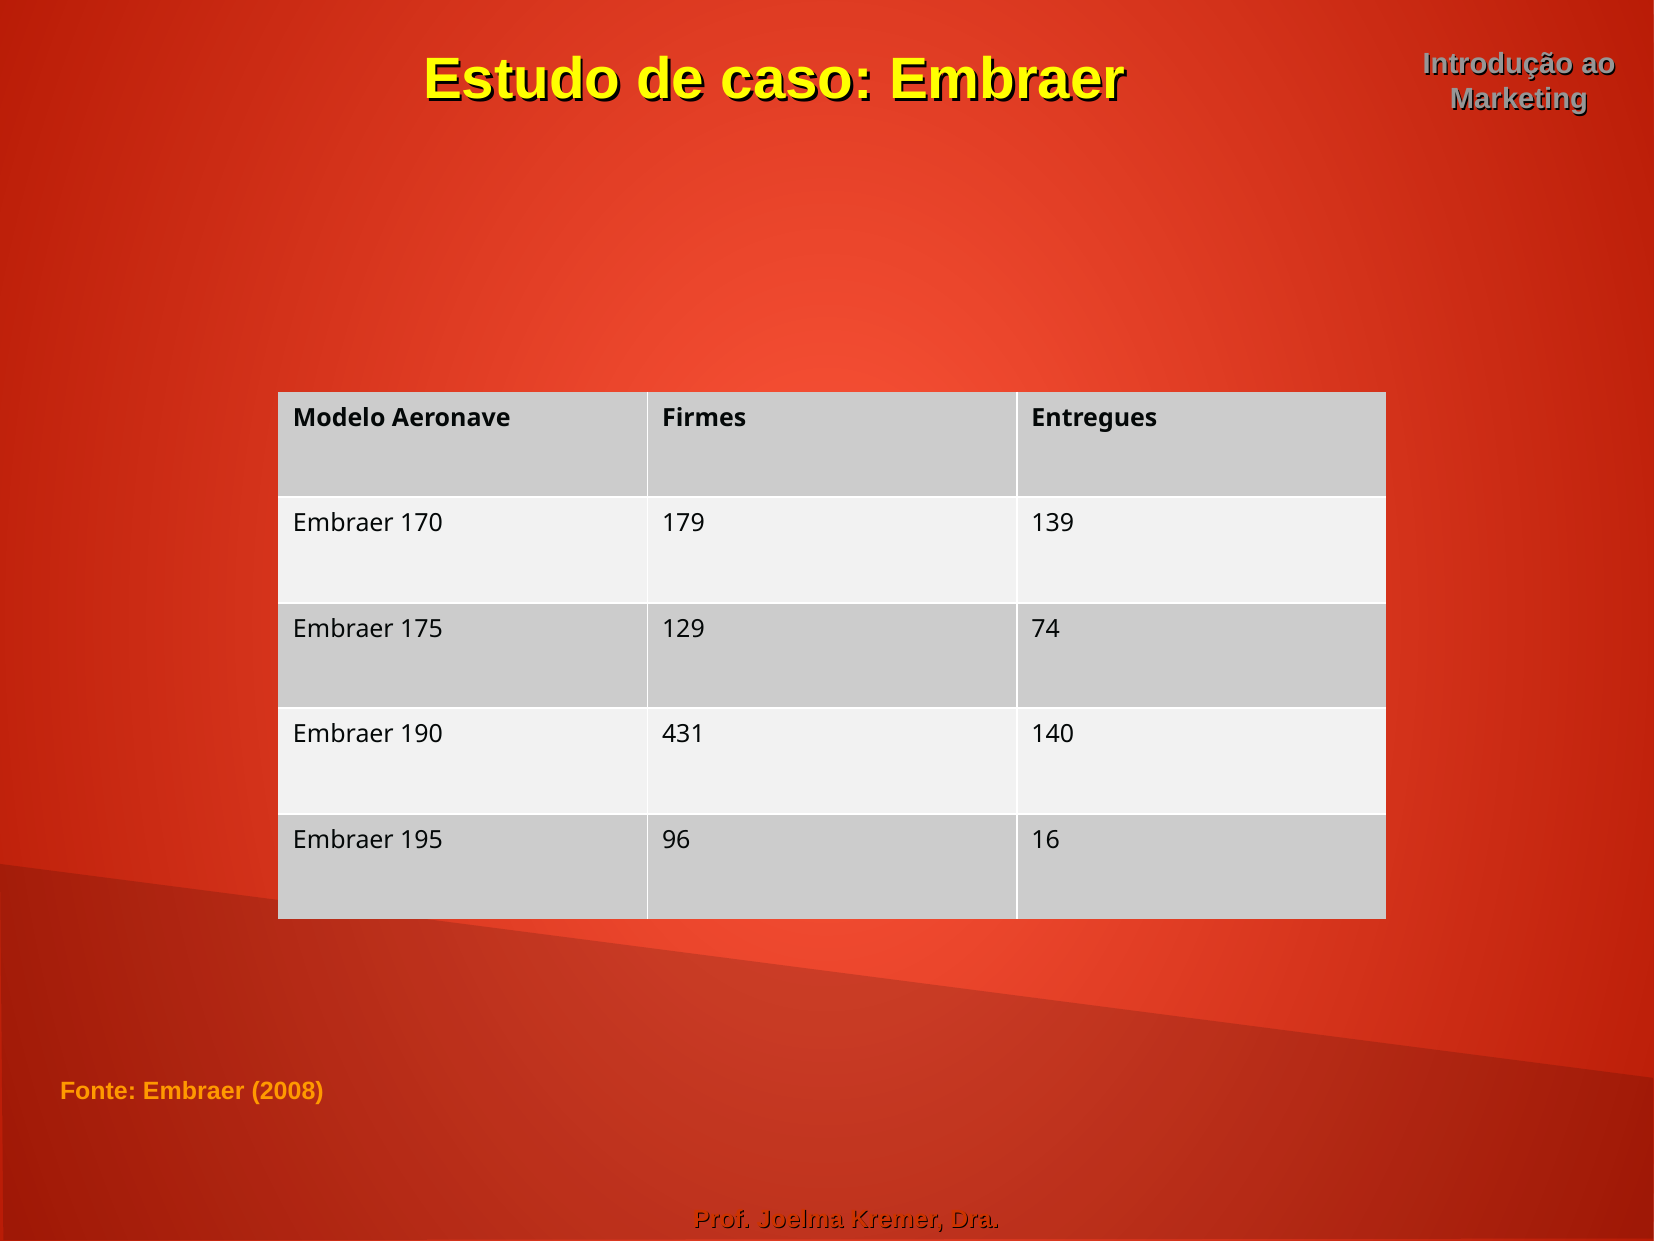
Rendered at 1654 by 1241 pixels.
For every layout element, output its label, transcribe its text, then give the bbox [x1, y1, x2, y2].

text_box Fonte: Embraer (2008) [45, 1012, 593, 1143]
table_header Firmes [648, 392, 1016, 496]
table_cell 74 [1018, 604, 1386, 707]
table_cell 139 [1018, 498, 1386, 602]
title Introdução ao Marketing [1386, 21, 1652, 139]
table_cell 431 [648, 709, 1016, 813]
table_header Entregues [1018, 392, 1386, 496]
table_cell 179 [648, 498, 1016, 602]
table_cell Embraer 175 [278, 604, 647, 707]
text_box Estudo de caso: Embraer [188, 33, 1361, 119]
table_cell Embraer 195 [278, 815, 647, 919]
table_cell 96 [648, 815, 1016, 919]
table_cell 16 [1018, 815, 1386, 919]
table_cell Embraer 190 [278, 709, 647, 813]
table_cell Embraer 170 [278, 498, 647, 602]
table_cell 129 [648, 604, 1016, 707]
table_header Modelo Aeronave [278, 392, 647, 496]
text_box Prof. Joelma Kremer, Dra. [566, 1195, 1127, 1241]
table_cell 140 [1018, 709, 1386, 813]
